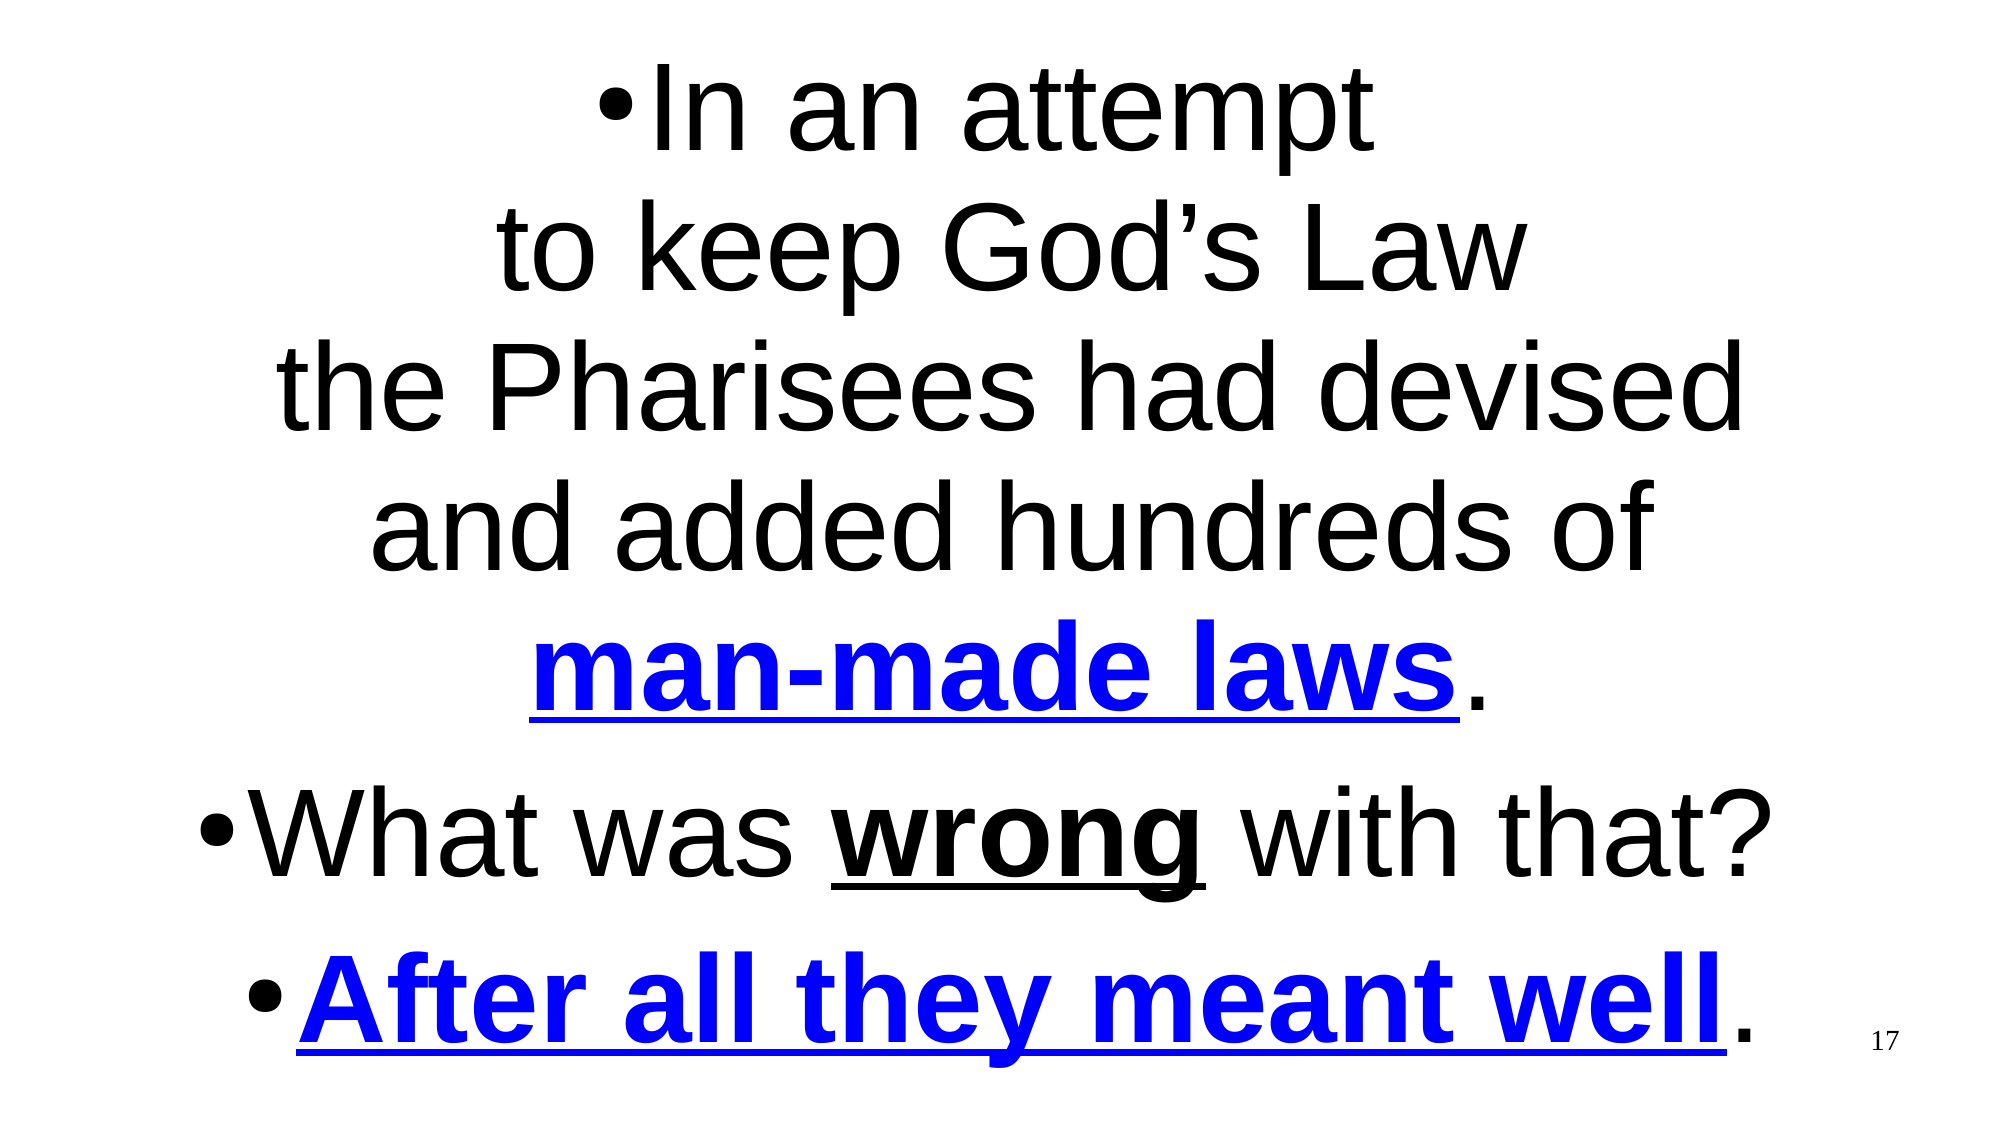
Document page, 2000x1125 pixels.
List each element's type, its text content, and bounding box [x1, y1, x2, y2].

list In an attempt to keep God’s Law the Pharisees had devised and added hundreds of man-made laws. What was wrong with that? After all they meant well. [37, 37, 1951, 1088]
